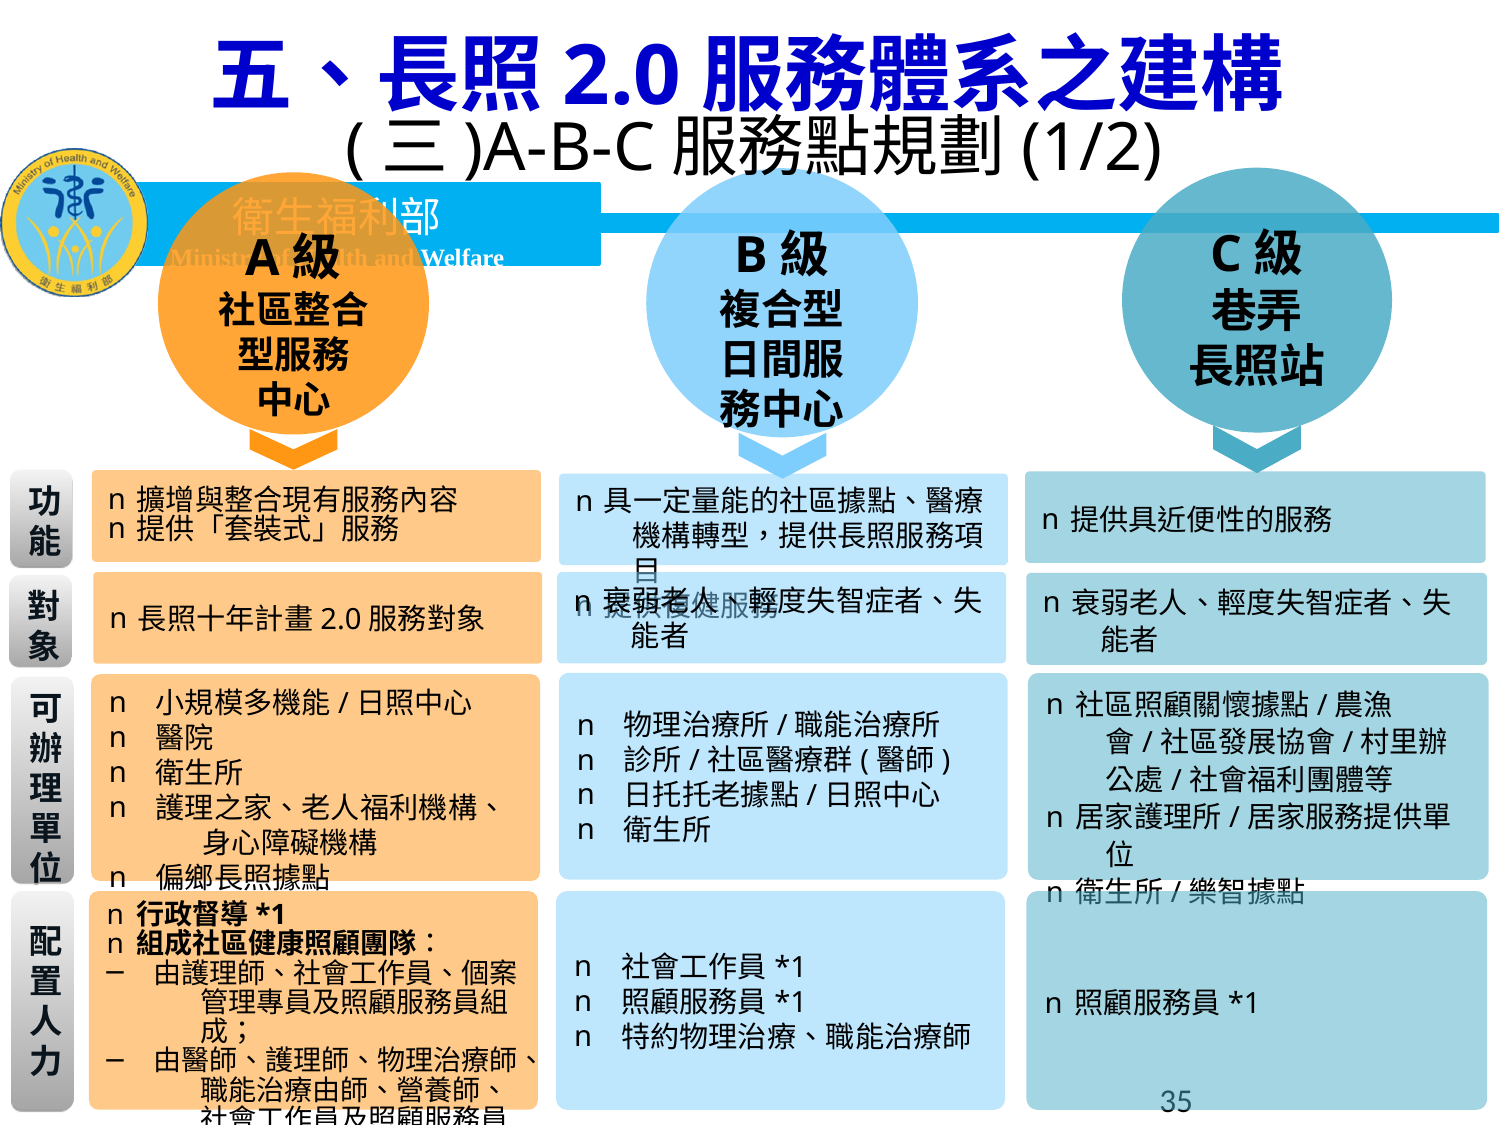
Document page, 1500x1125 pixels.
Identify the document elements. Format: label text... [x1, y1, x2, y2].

text_box 衰弱老人、輕度失智症者、失能者 [1026, 572, 1488, 665]
text_box 行政督導*1 組成社區健康照顧團隊： 由護理師、社會工作員、個案管理專員及照顧服務員組成； 由醫師、護理師、物理治療師、職能治療由師、營養師、社會工作員及照顧服務員等人組成 [88, 891, 538, 1110]
text_box 擴增與整合現有服務內容 提供「套裝式」服務 [91, 470, 541, 562]
text_box 五、長照2.0服務體系之建構 [0, 4, 1495, 138]
text_box 提供具近便性的服務 [1025, 471, 1486, 563]
text_box [1213, 425, 1301, 471]
text_box 衰弱老人、輕度失智症者、失能者 [557, 572, 1007, 664]
text_box 社會工作員*1 照顧服務員*1 特約物理治療、職能治療師 [556, 891, 1006, 1110]
text_box [738, 432, 827, 473]
text_box 具一定量能的社區據點、醫療機構轉型，提供長照服務項目 提供復健服務 [559, 473, 1008, 566]
text_box 物理治療所/職能治療所 診所/社區醫療群(醫師) 日托托老據點/日照中心 衛生所 [558, 672, 1008, 880]
text_box [249, 429, 338, 470]
text_box 配置人力 [11, 891, 74, 1110]
text_box 可辦理單位 [11, 676, 74, 884]
text_box 照顧服務員*1 [1026, 891, 1488, 1110]
text_box (三)A-B-C服務點規劃(1/2) [17, 138, 1490, 197]
text_box 功能 [10, 469, 73, 567]
text_box B級 複合型日間服務中心 [646, 197, 919, 438]
text_box 對象 [9, 575, 72, 667]
text_box 長照十年計畫2.0服務對象 [93, 572, 543, 664]
text_box A級 社區整合型服務 中心 [157, 197, 430, 435]
text_box C級 巷弄 長照站 [1122, 197, 1393, 433]
text_box 社區照顧關懷據點/農漁會/社區發展協會/村里辦公處/社會福利團體等 居家護理所/居家服務提供單位 衛生所/樂智據點 [1027, 673, 1489, 880]
text_box 35 [1144, 1069, 1495, 1125]
text_box 小規模多機能/日照中心 醫院 衛生所 護理之家、老人福利機構、身心障礙機構 偏鄉長照據點 [91, 674, 541, 881]
